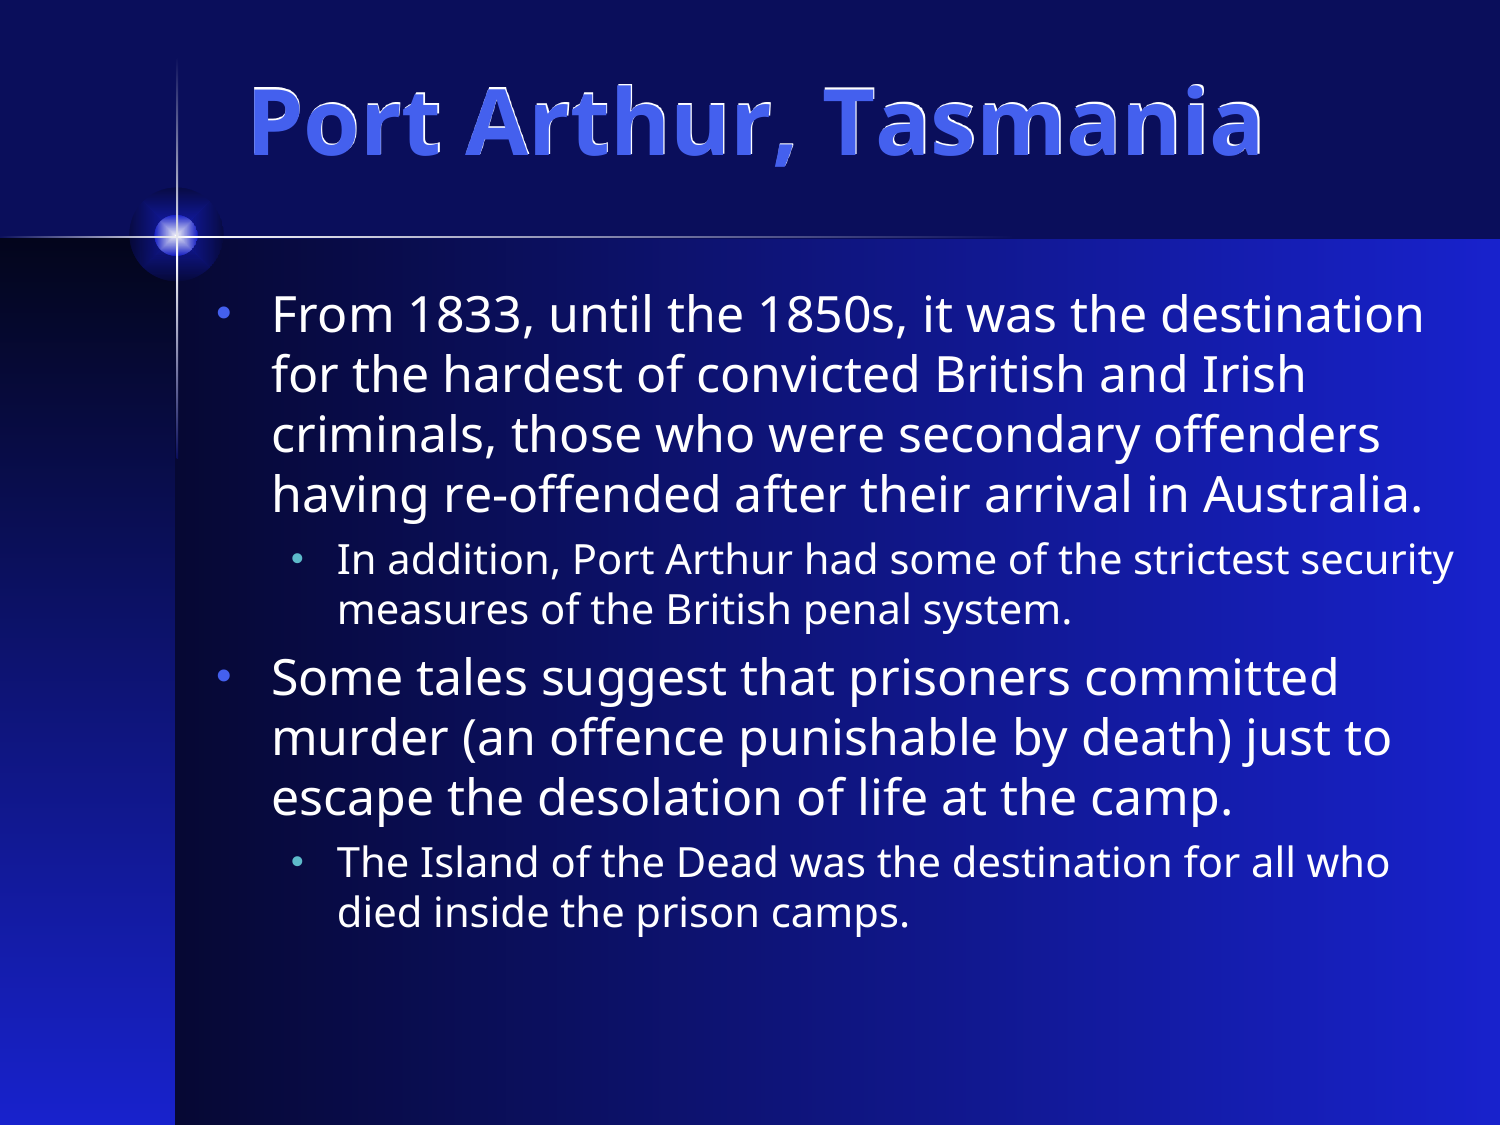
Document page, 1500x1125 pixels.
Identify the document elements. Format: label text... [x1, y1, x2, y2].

list From 1833, until the 1850s, it was the destination for the hardest of convicted British and Irish criminals, those who were secondary offenders having re-offended after their arrival in Australia. In addition, Port Arthur had some of the strictest security measures of the British penal system. Some tales suggest that prisoners committed murder (an offence punishable by death) just to escape the desolation of life at the camp. The Island of the Dead was the destination for all who died inside the prison camps. [200, 275, 1476, 1026]
title Port Arthur, Tasmania [24, 24, 1488, 213]
